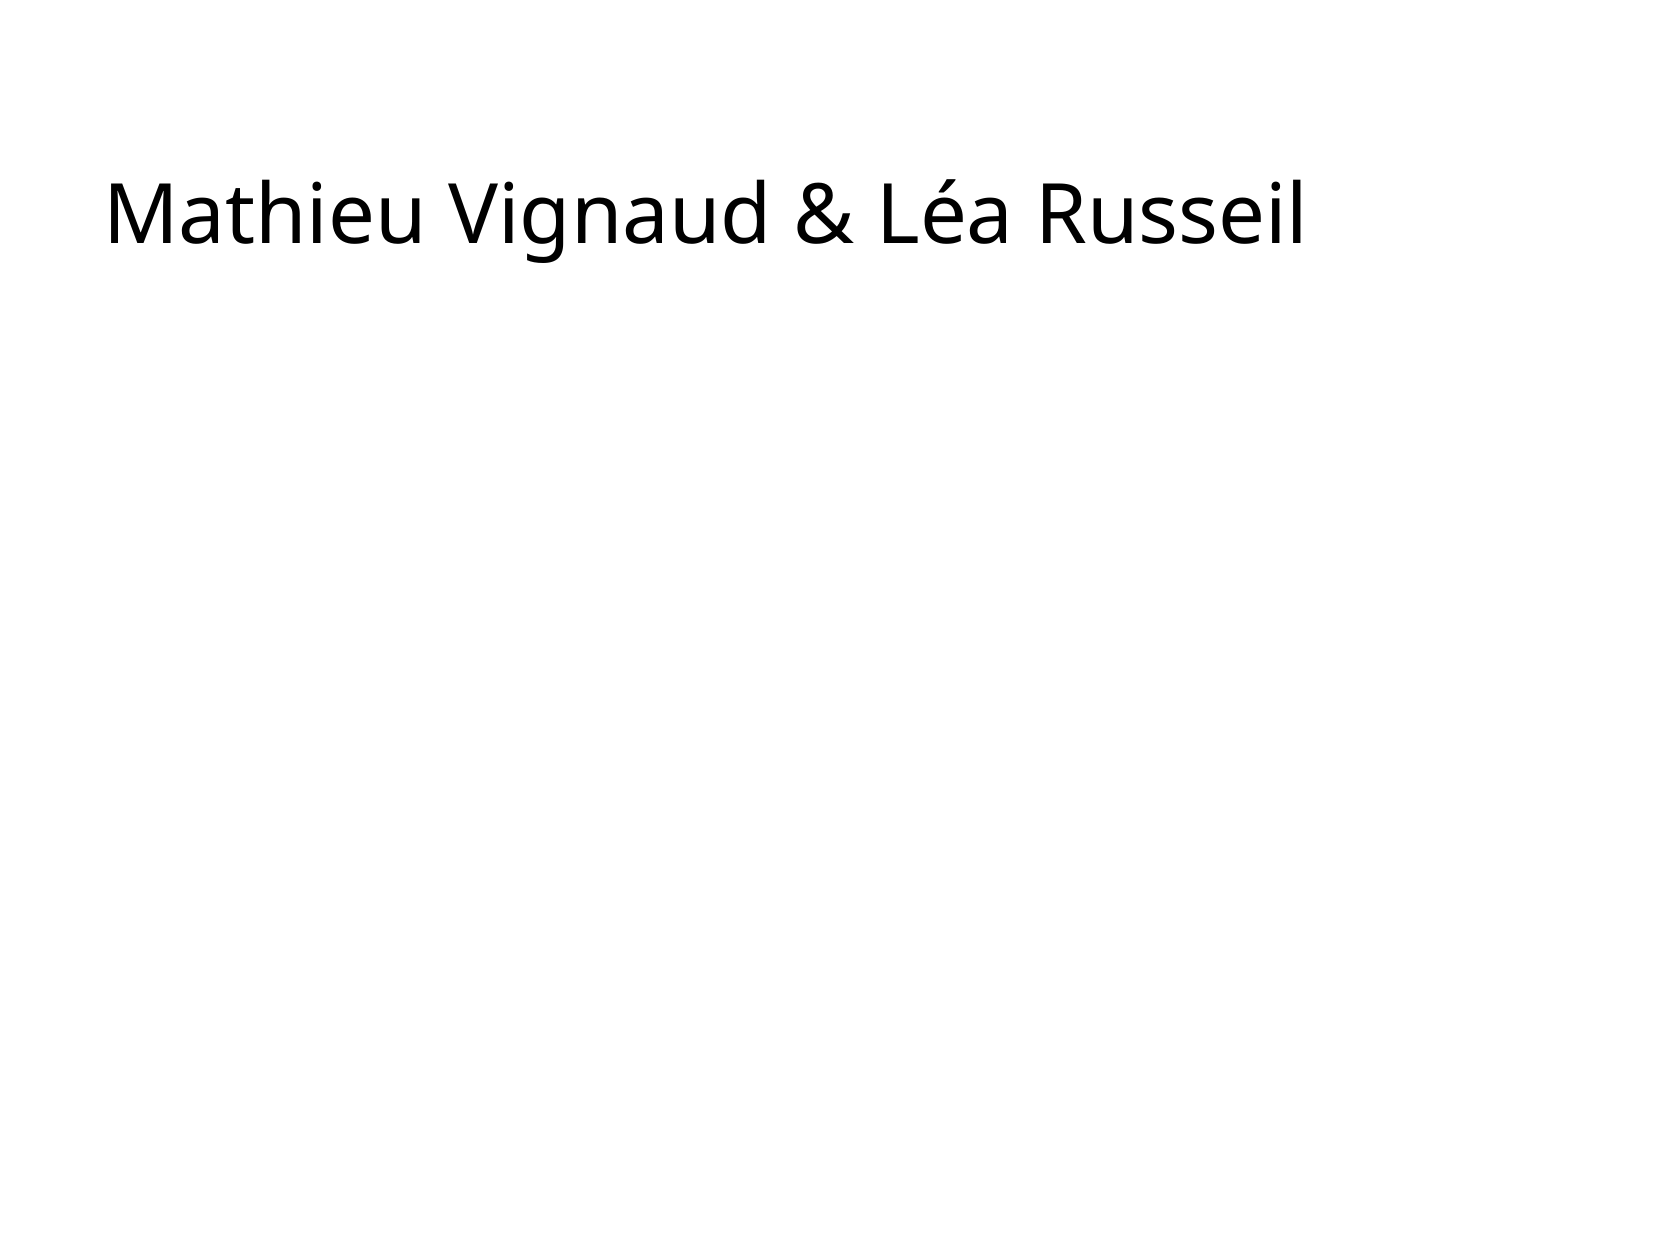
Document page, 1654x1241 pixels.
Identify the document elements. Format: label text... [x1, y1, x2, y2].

text_box Mathieu Vignaud & Léa Russeil [88, 147, 1359, 279]
